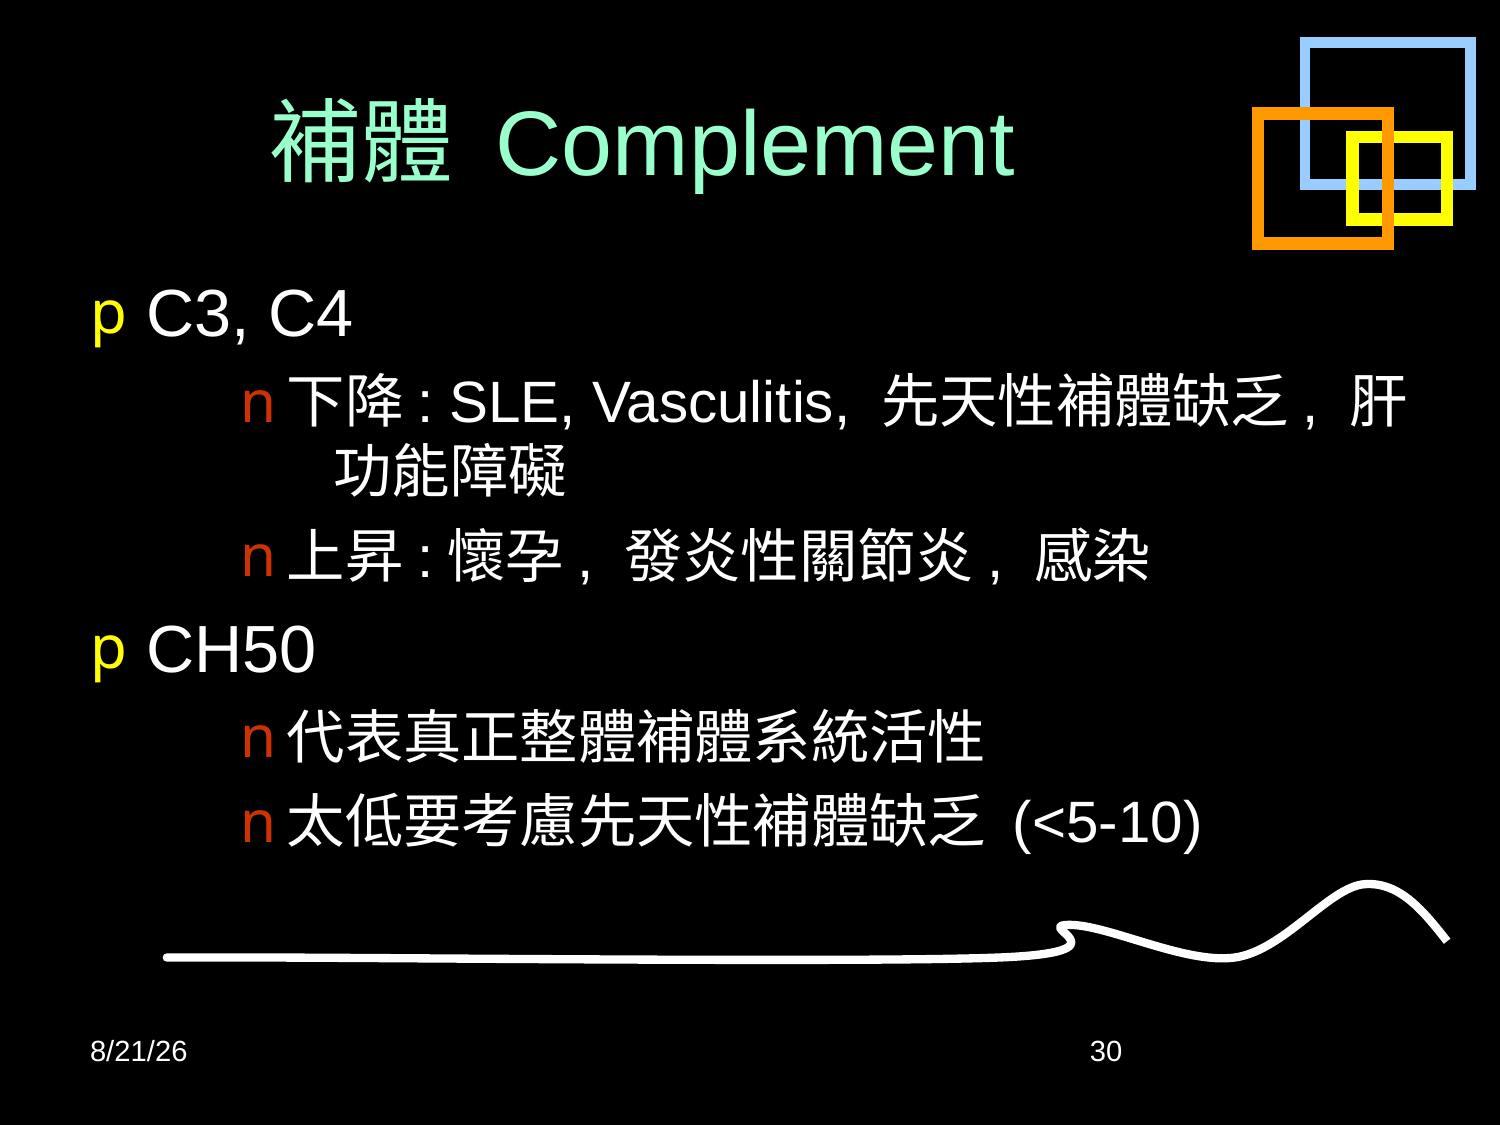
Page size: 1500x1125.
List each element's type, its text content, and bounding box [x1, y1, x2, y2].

list C3, C4 下降: SLE, Vasculitis, 先天性補體缺乏, 肝功能障礙 上昇:懷孕, 發炎性關節炎, 感染 CH50 代表真正整體補體系統活性 太低要考慮先天性補體缺乏 (<5-10) [75, 262, 1426, 1005]
text_box [1074, 1024, 1426, 1103]
title 補體 Complement [75, 45, 1211, 233]
text_box [75, 1024, 426, 1103]
